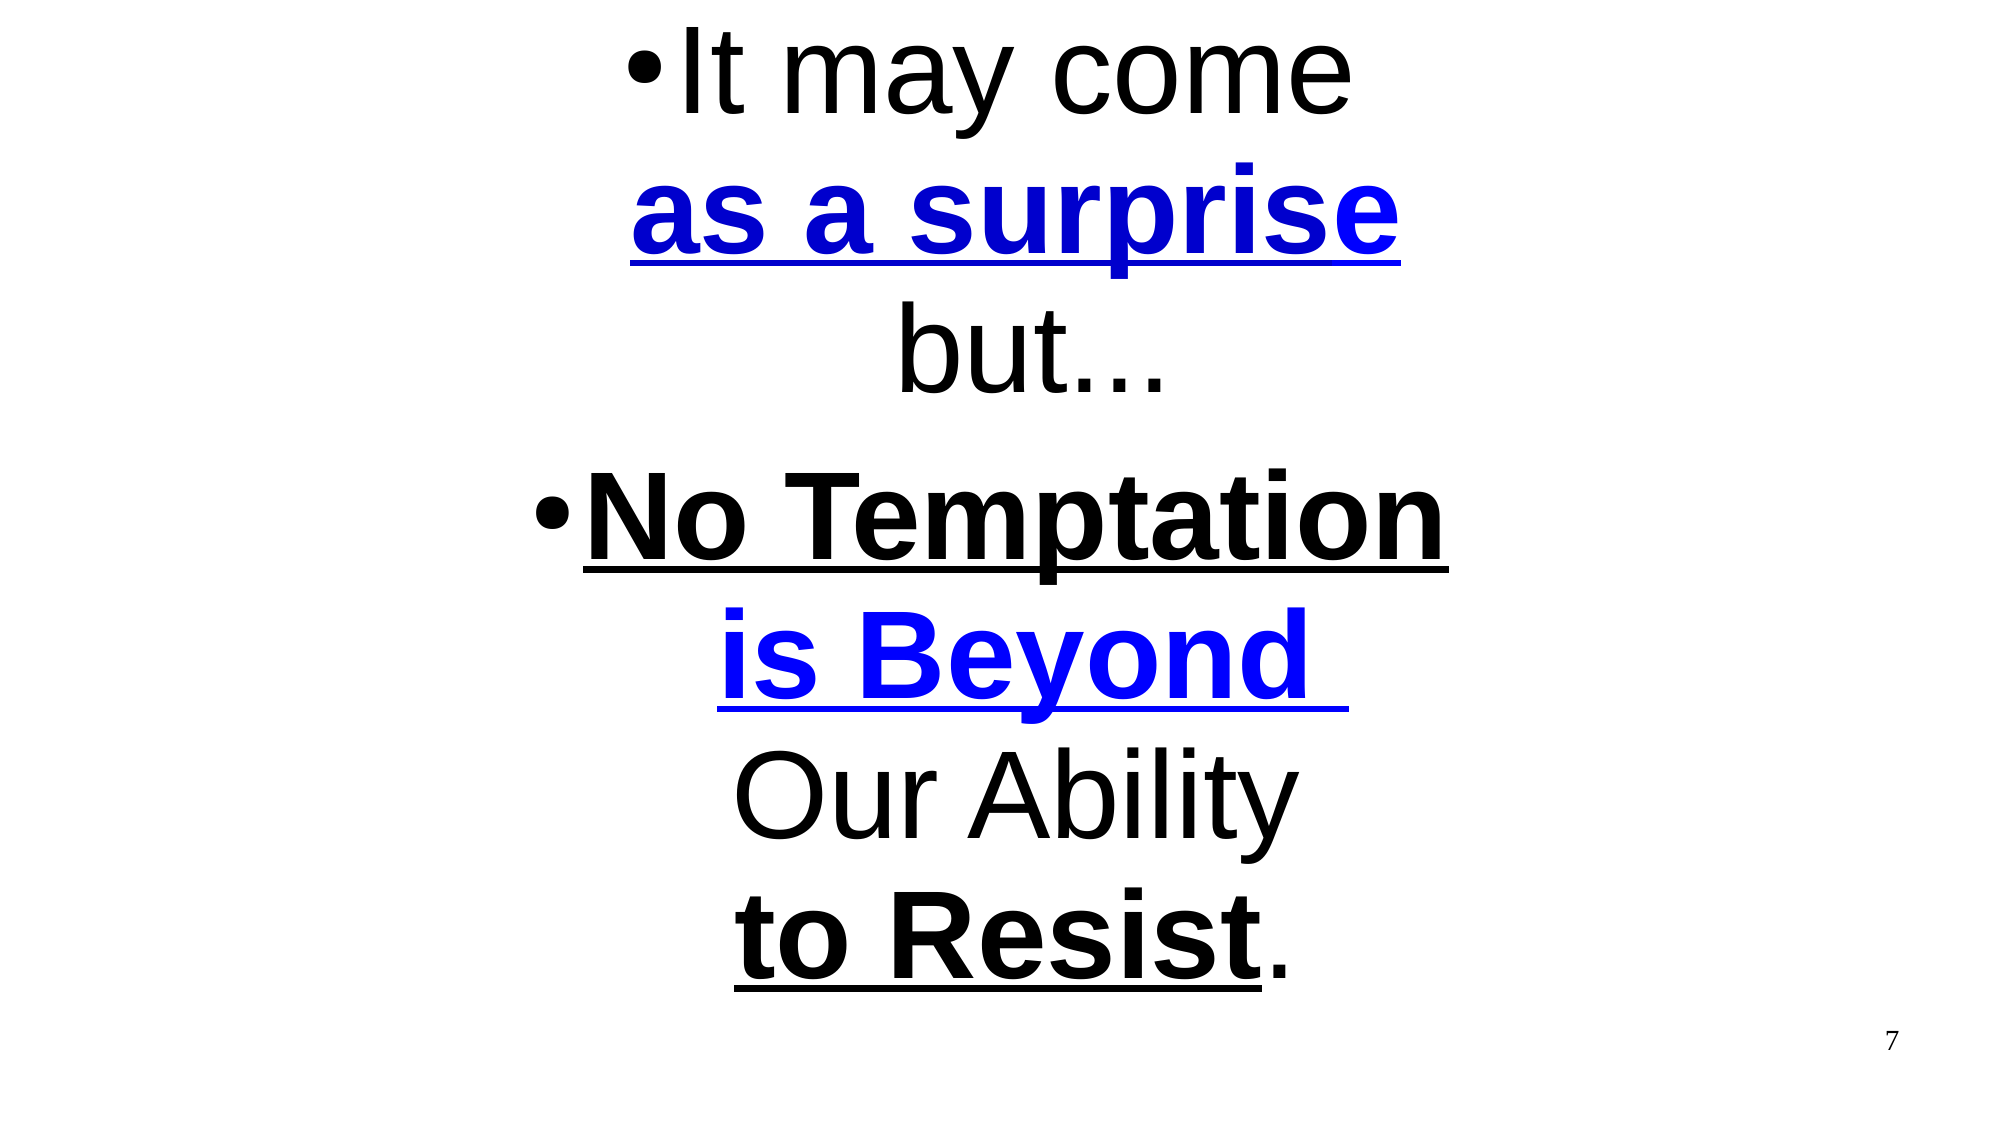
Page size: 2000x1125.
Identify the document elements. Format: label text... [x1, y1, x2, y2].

list It may come as a surprise but... No Temptation is Beyond Our Ability to Resist. [0, 0, 1996, 1123]
